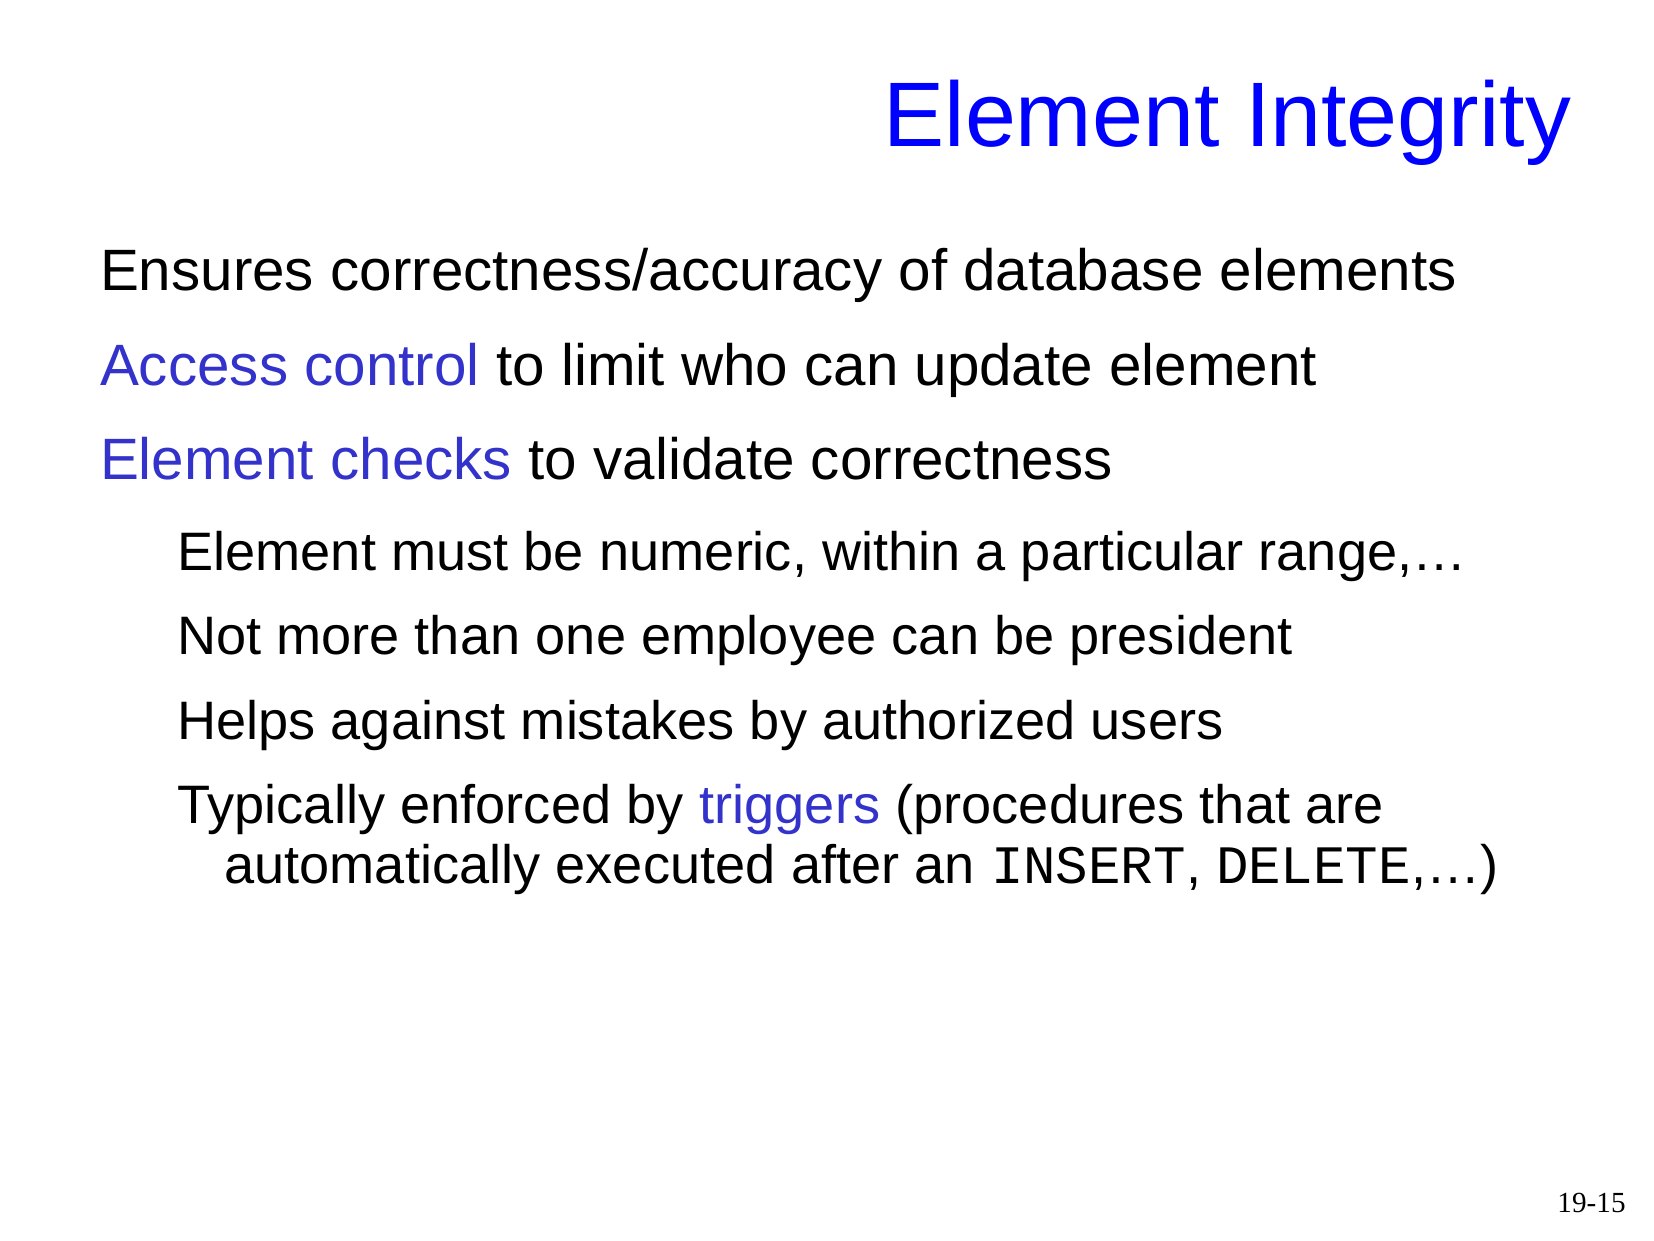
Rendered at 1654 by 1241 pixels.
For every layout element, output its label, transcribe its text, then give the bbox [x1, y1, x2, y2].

list Ensures correctness/accuracy of database elements Access control to limit who can update element Element checks to validate correctness Element must be numeric, within a particular range,… Not more than one employee can be president Helps against mistakes by authorized users Typically enforced by triggers (procedures that are automatically executed after an INSERT, DELETE,…) [82, 237, 1571, 1170]
title Element Integrity [84, 11, 1573, 218]
